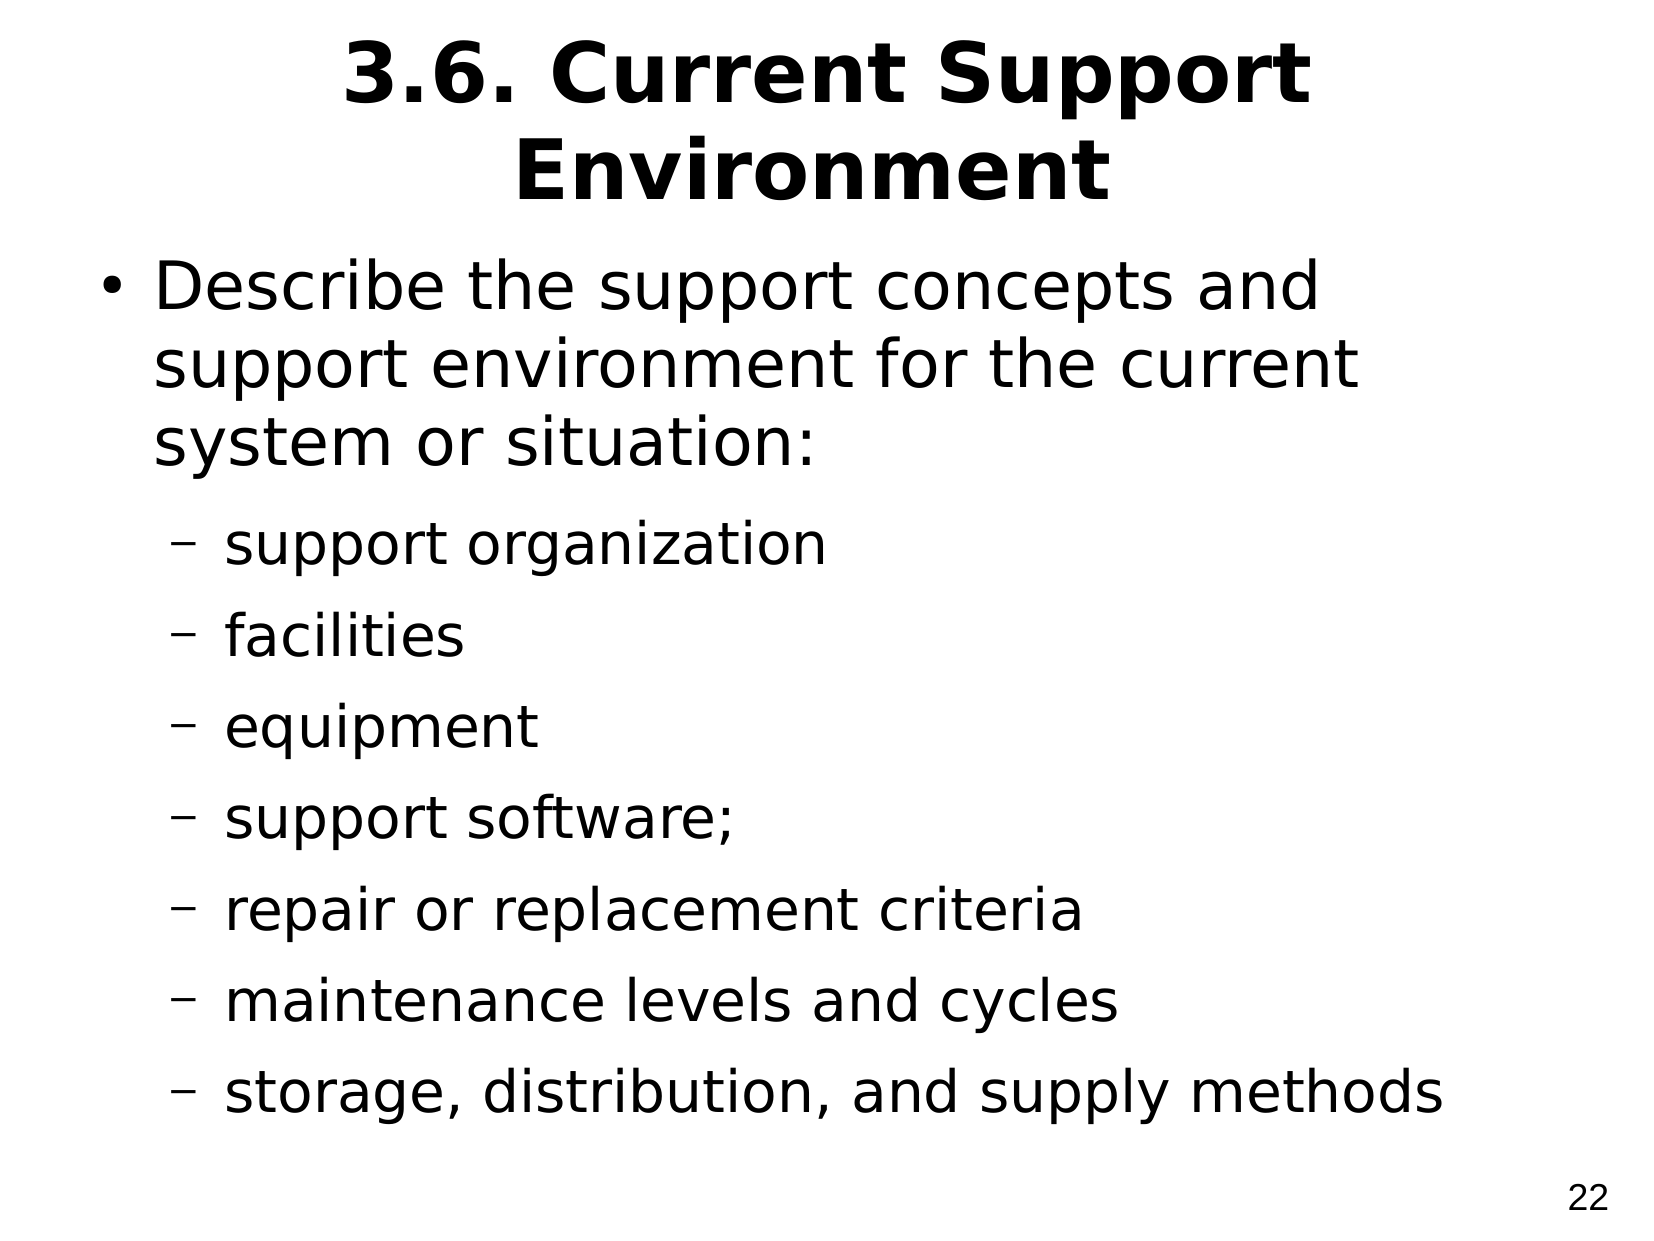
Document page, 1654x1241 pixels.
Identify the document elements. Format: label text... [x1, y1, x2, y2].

list Describe the support concepts and support environment for the current system or situation: support organization facilities equipment support software; repair or replacement criteria maintenance levels and cycles storage, distribution, and supply methods [82, 248, 1538, 1186]
title 3.6. Current Support Environment [82, 25, 1571, 220]
